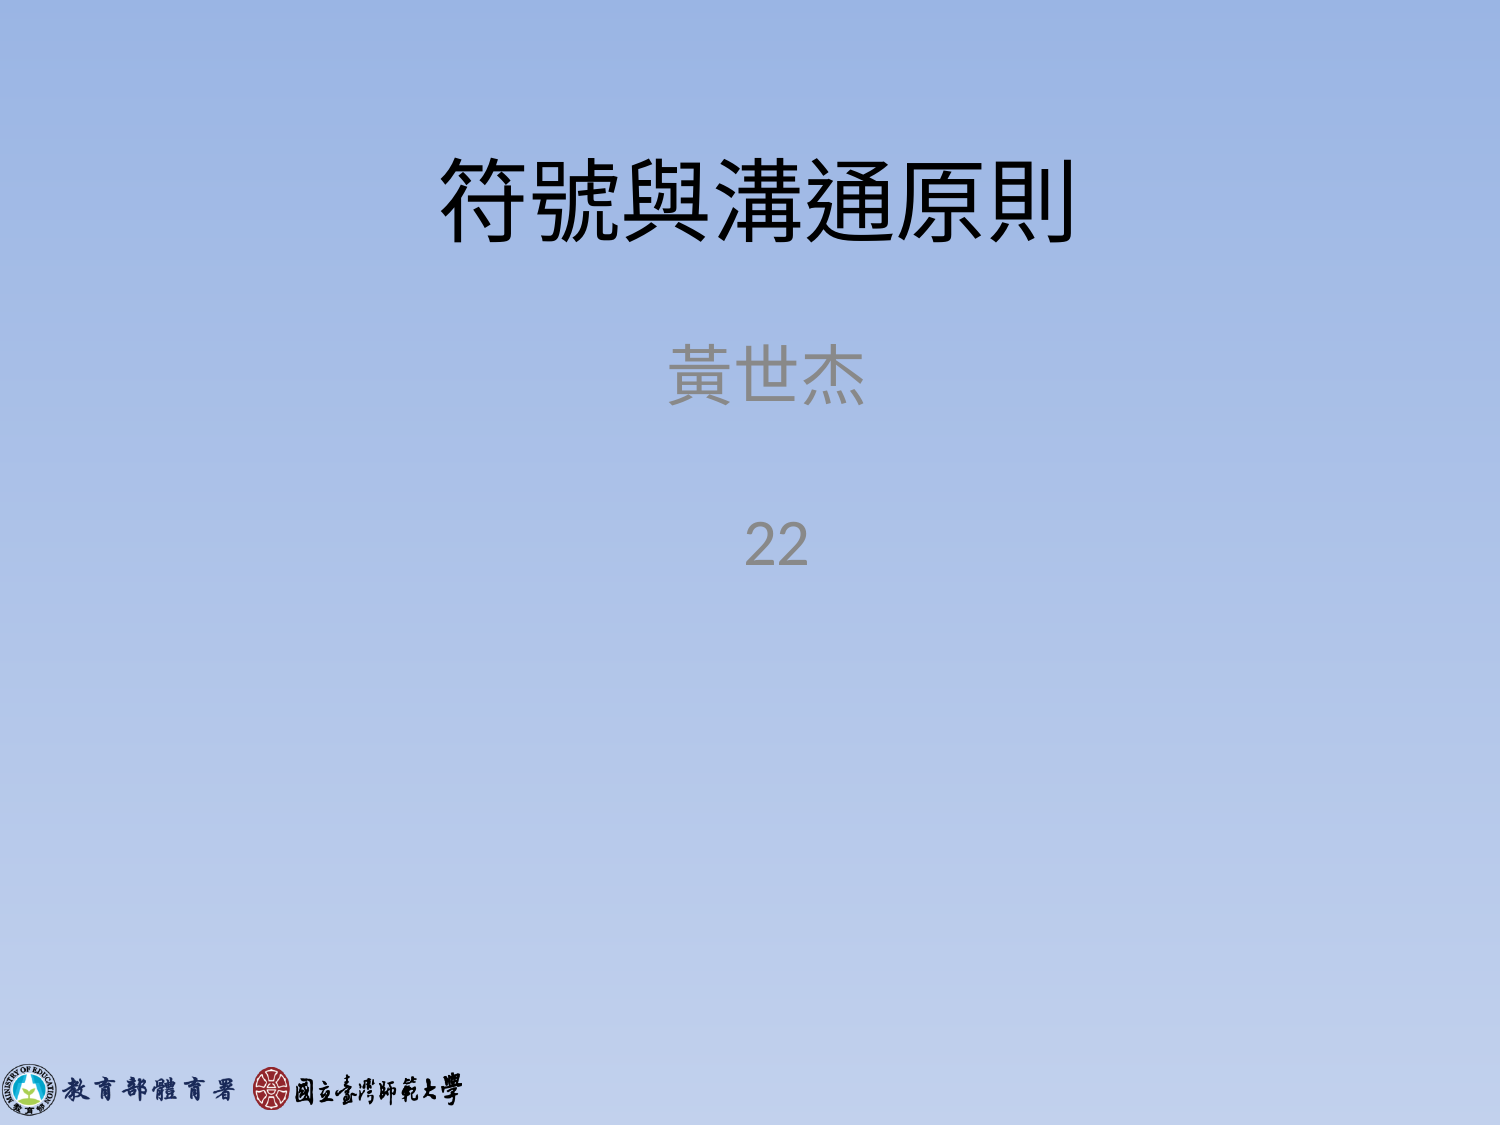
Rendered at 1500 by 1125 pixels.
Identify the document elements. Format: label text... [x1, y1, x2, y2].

text_box 22 [251, 491, 1302, 598]
title 符號與溝通原則 [121, 78, 1397, 320]
subtitle 黃世杰 [242, 326, 1293, 433]
picture [253, 1067, 462, 1110]
picture [0, 1051, 243, 1125]
